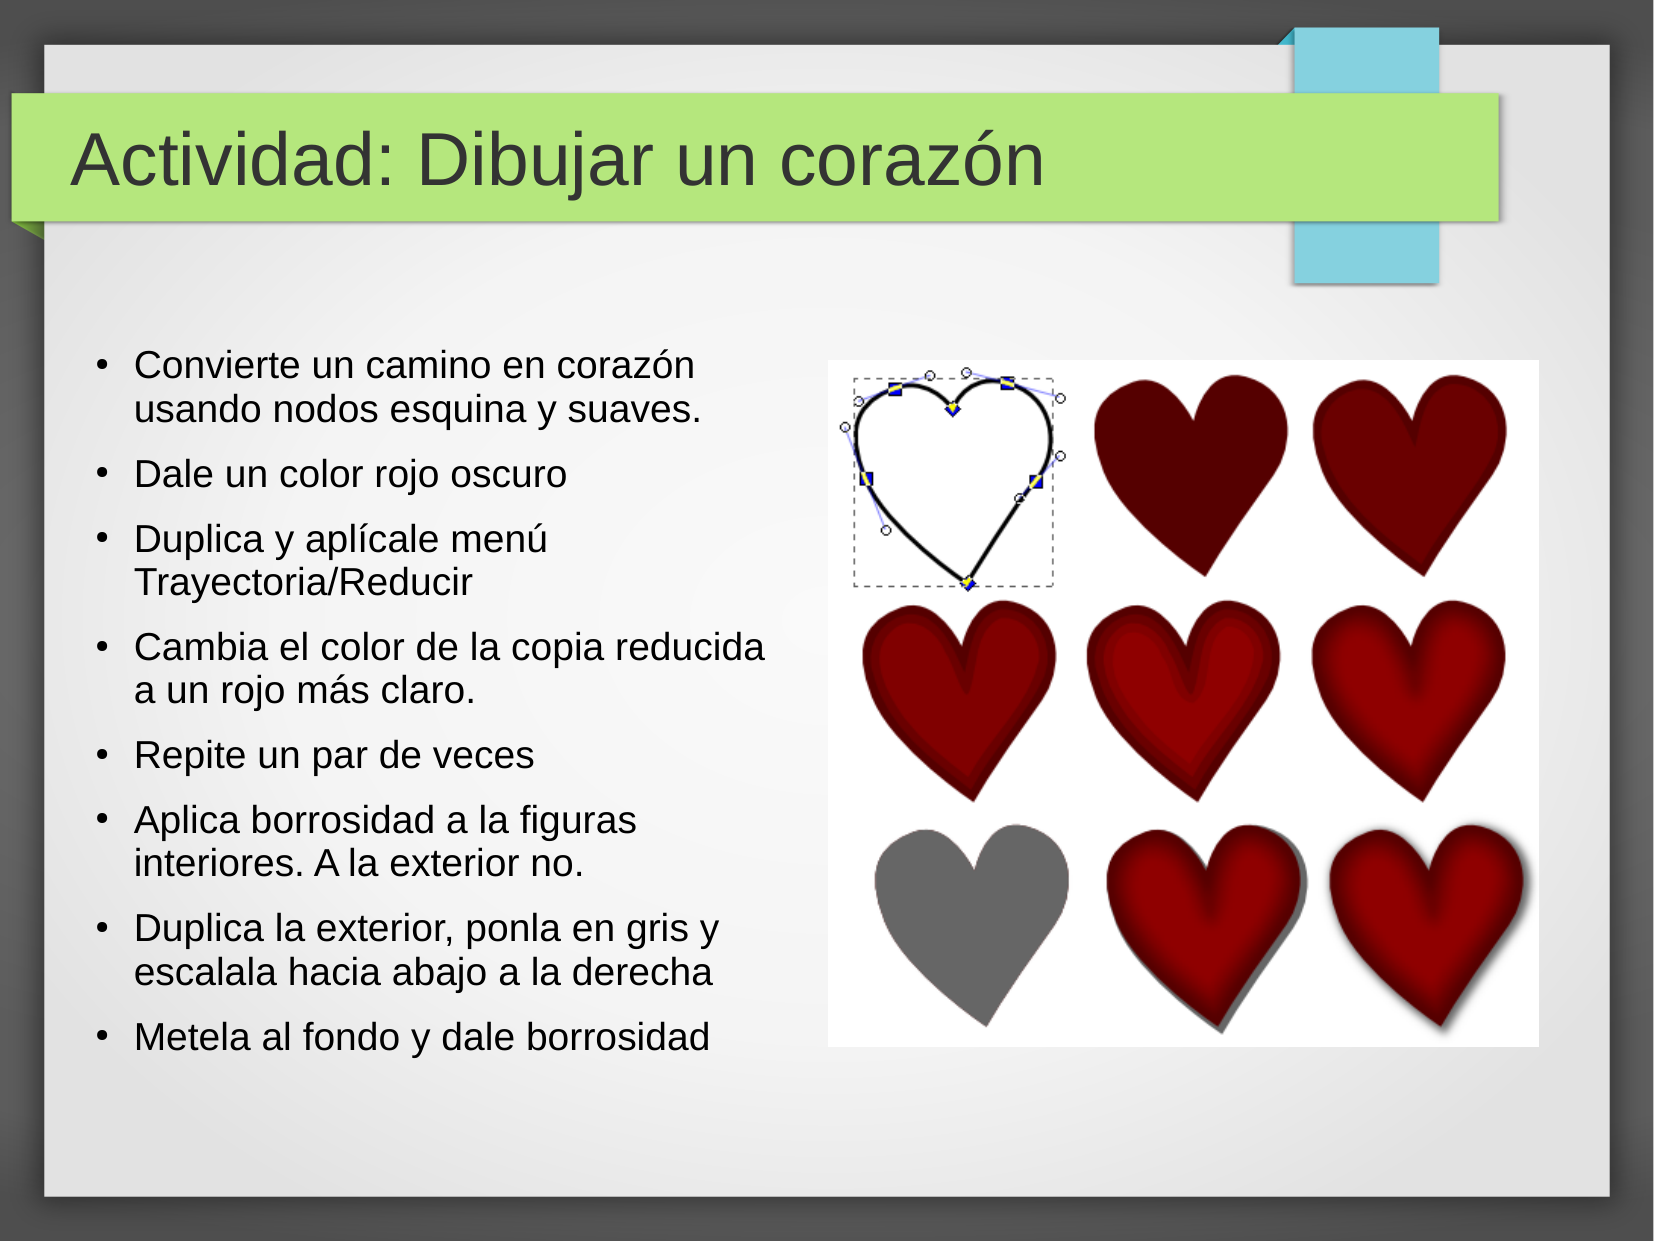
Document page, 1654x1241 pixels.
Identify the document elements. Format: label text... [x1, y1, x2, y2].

picture [0, 0, 1654, 1241]
title Actividad: Dibujar un corazón [70, 106, 1229, 213]
list Convierte un camino en corazón usando nodos esquina y suaves. Dale un color rojo oscuro Duplica y aplícale menú Trayectoria/Reducir Cambia el color de la copia reducida a un rojo más claro. Repite un par de veces Aplica borrosidad a la figuras interiores. A la exterior no. Duplica la exterior, ponla en gris y escalala hacia abajo a la derecha Metela al fondo y dale borrosidad [82, 343, 793, 1063]
